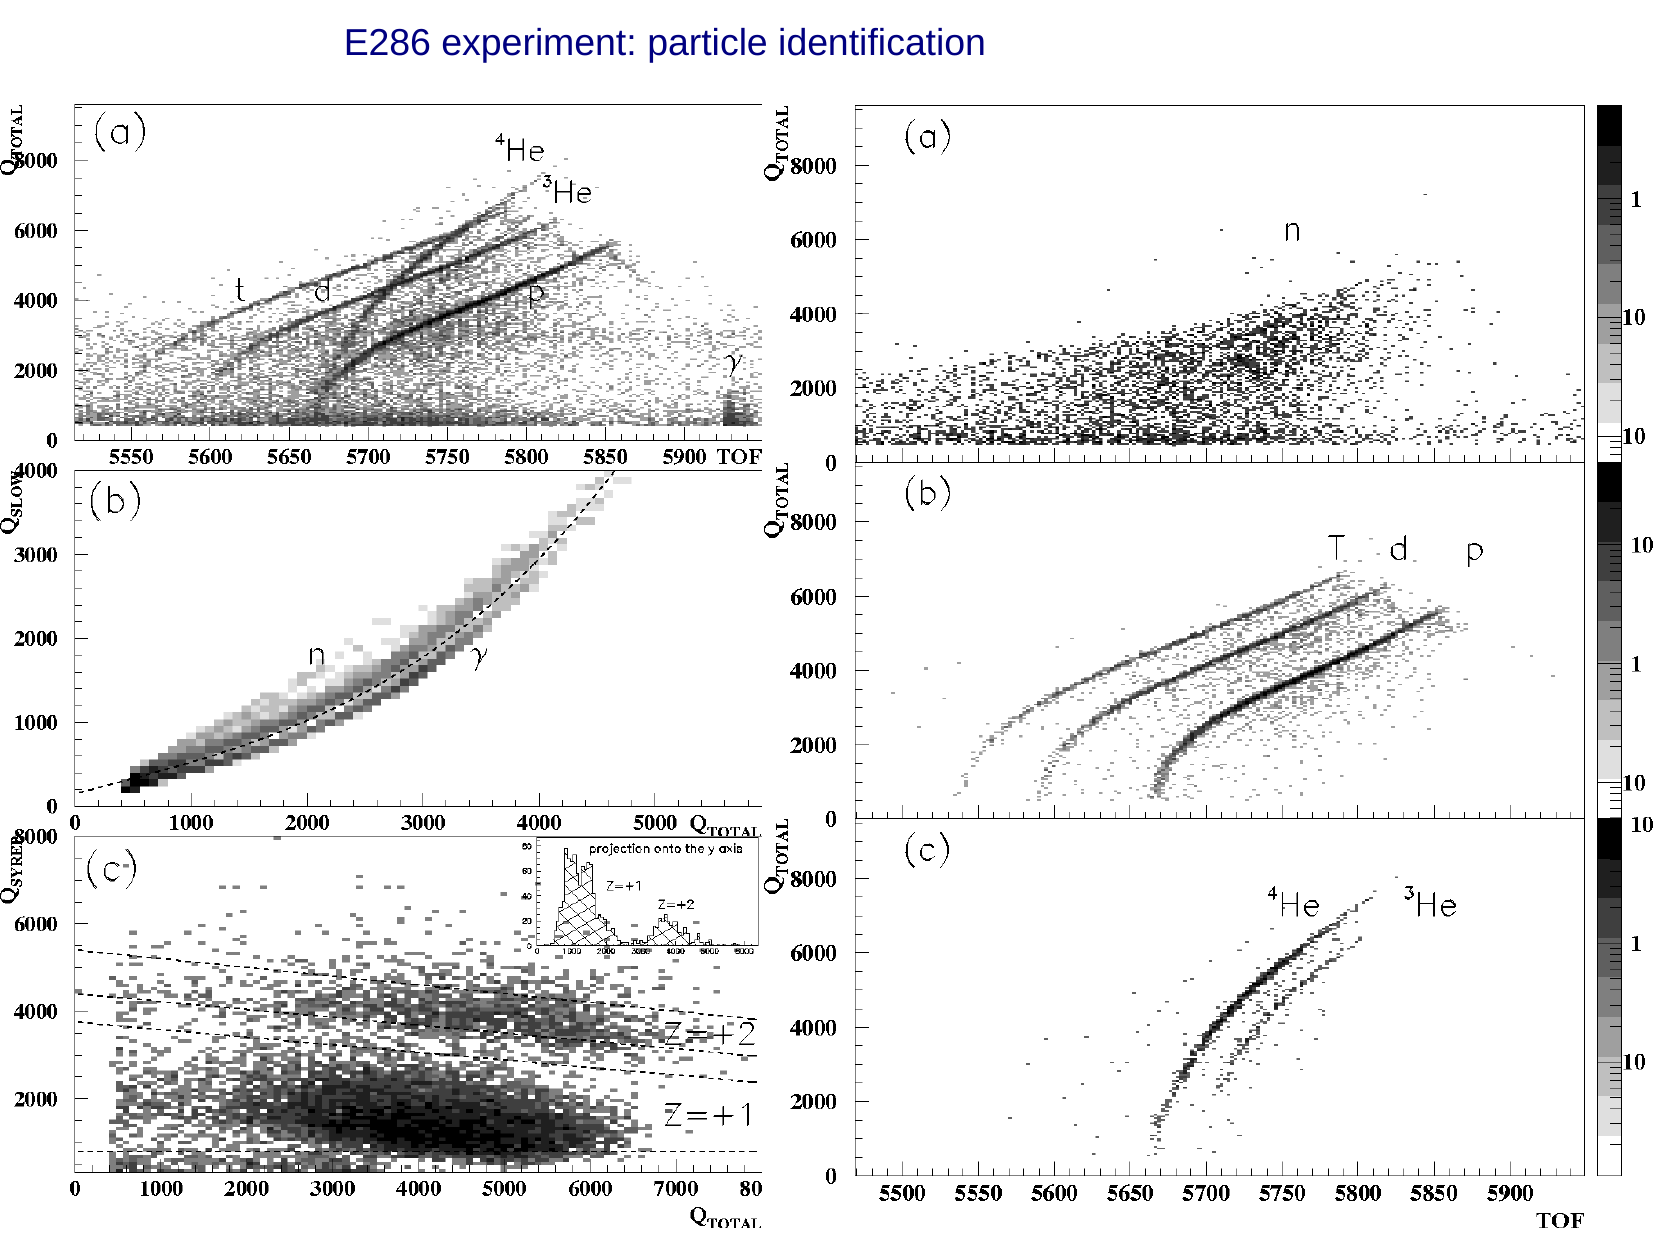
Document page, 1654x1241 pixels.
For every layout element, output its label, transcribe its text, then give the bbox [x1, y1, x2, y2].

picture [0, 102, 1654, 1228]
text_box E286 experiment: particle identification [328, 14, 1003, 71]
